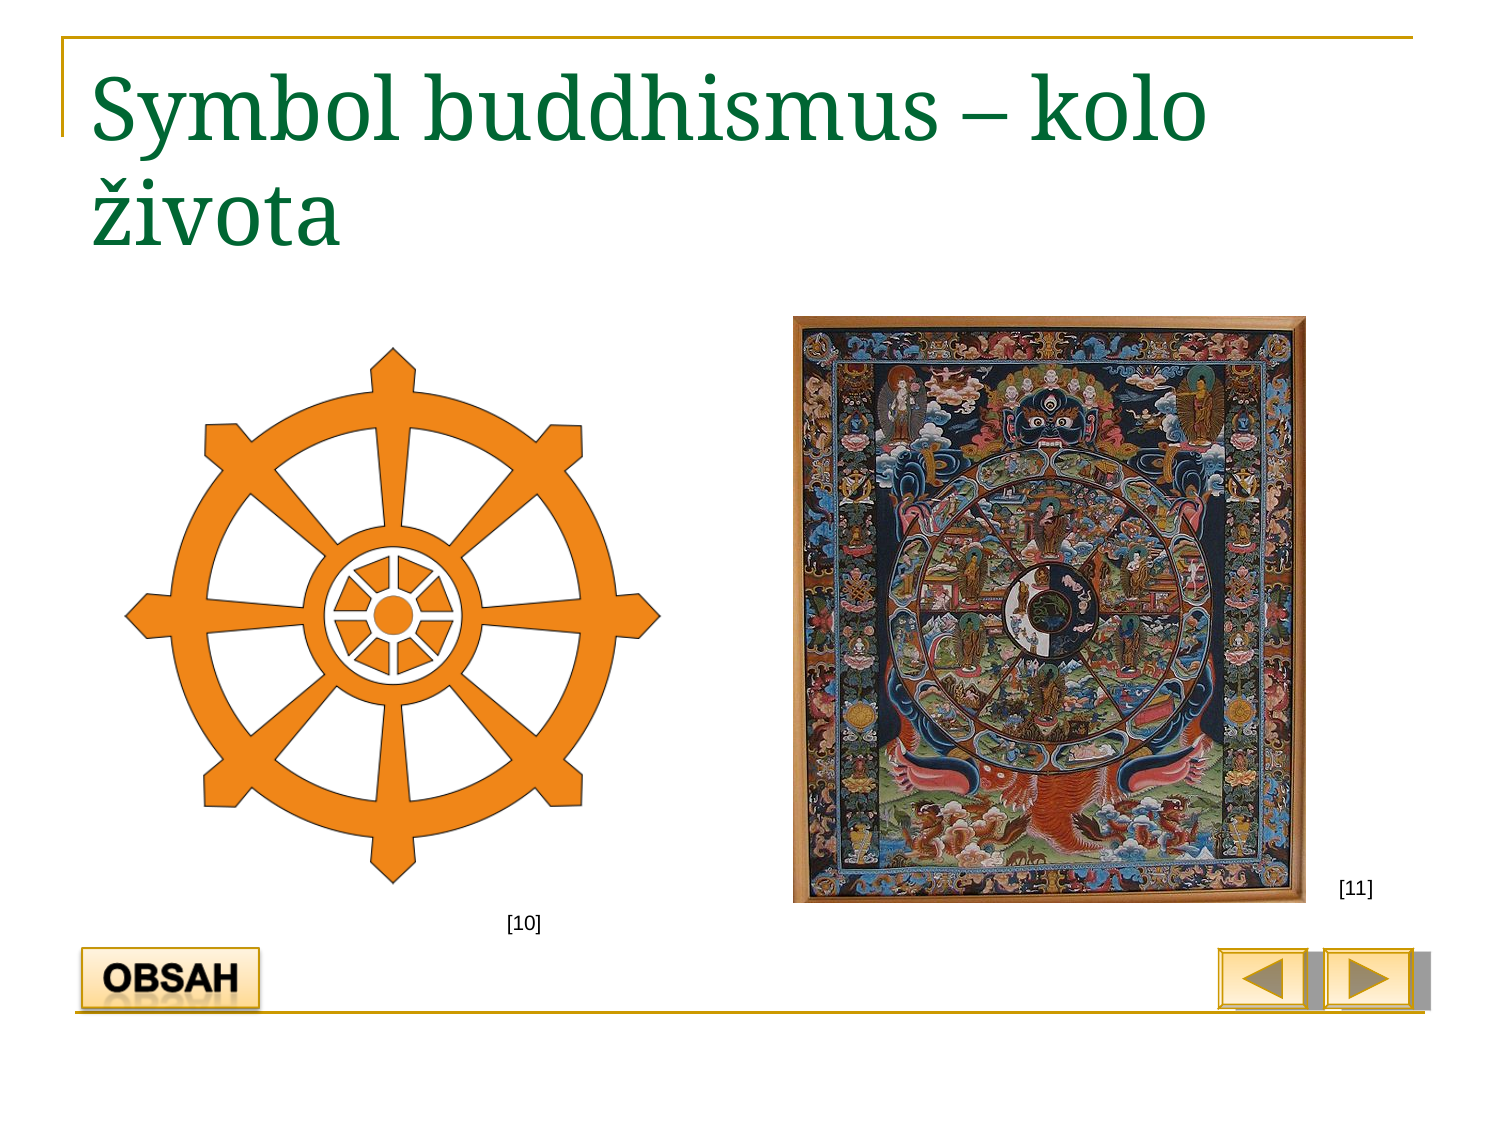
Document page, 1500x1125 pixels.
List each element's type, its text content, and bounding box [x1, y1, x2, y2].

picture [105, 328, 680, 903]
text_box [1220, 949, 1308, 1009]
picture [793, 316, 1306, 903]
text_box [11] [1324, 867, 1407, 908]
text_box [10] [492, 903, 587, 943]
text_box [1325, 949, 1413, 1009]
picture [69, 938, 272, 1055]
title Symbol buddhismus – kolo života [75, 45, 1426, 233]
